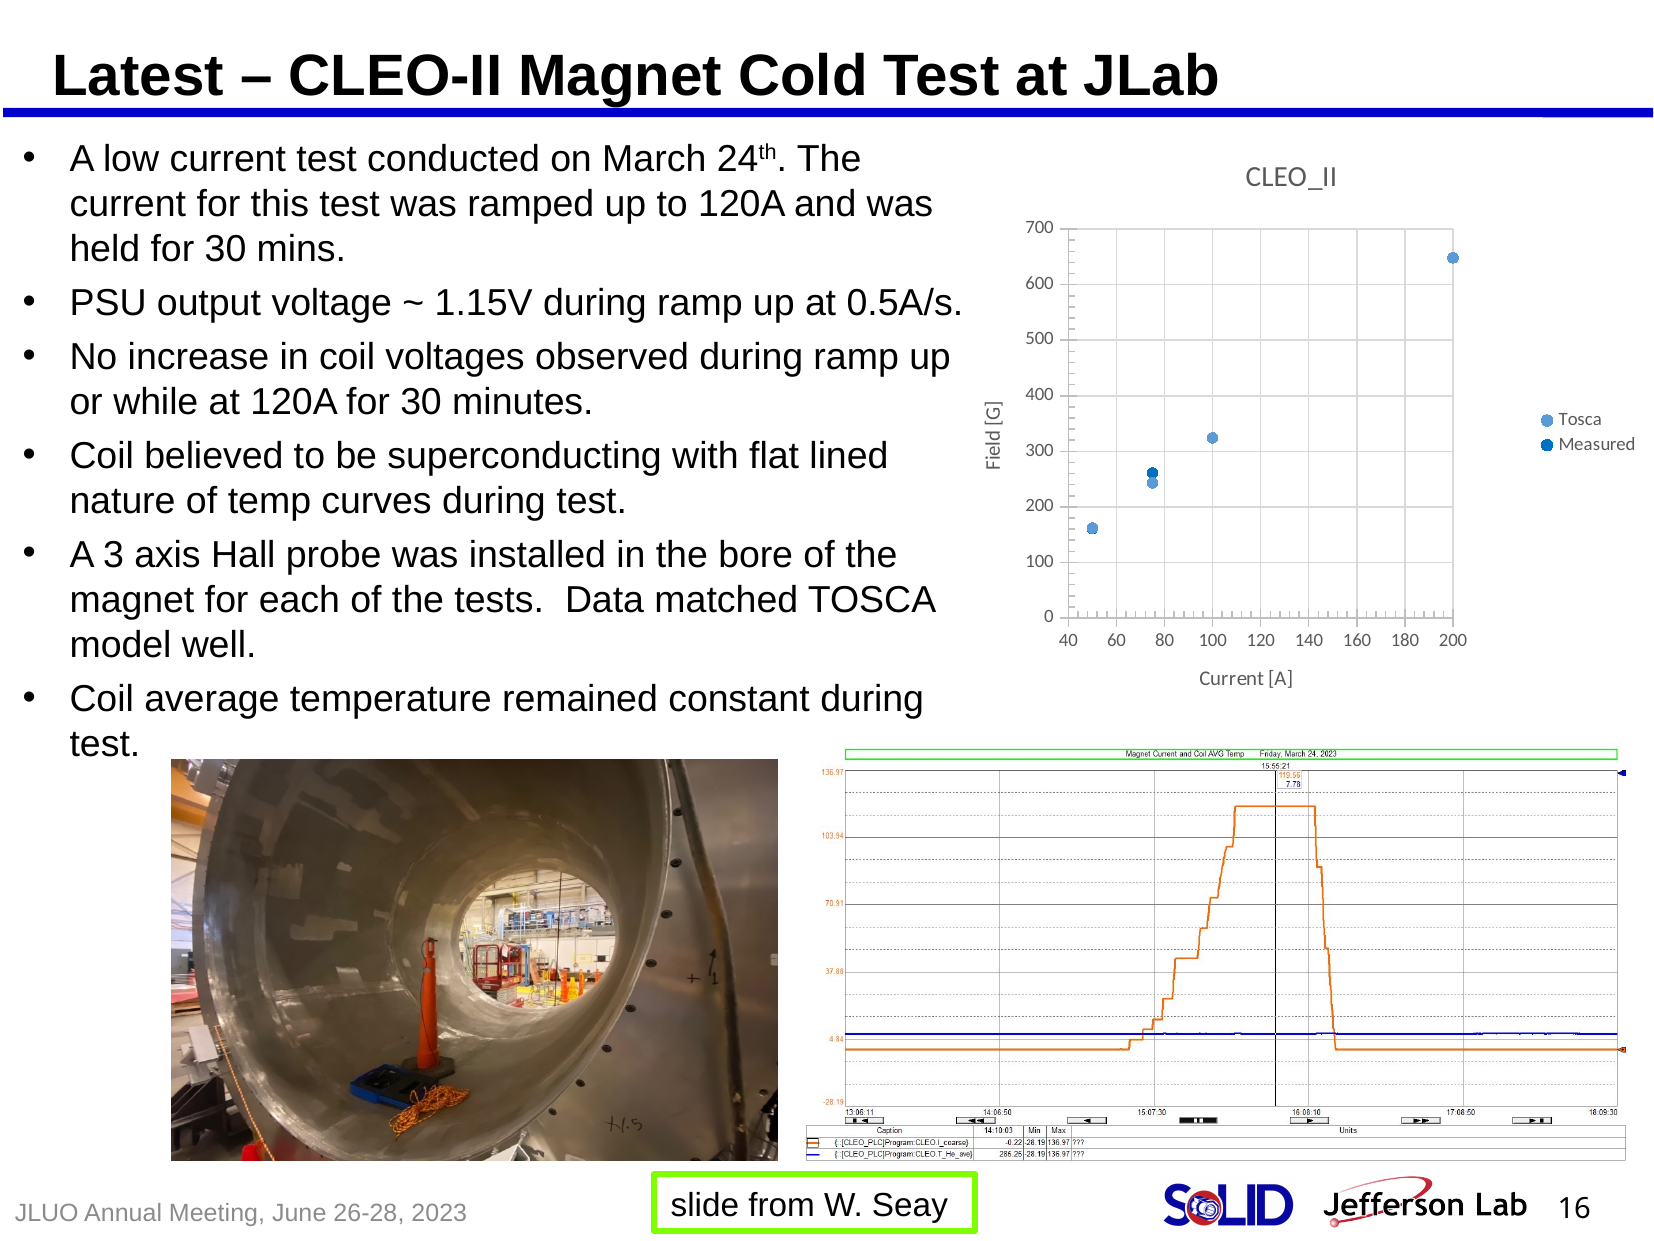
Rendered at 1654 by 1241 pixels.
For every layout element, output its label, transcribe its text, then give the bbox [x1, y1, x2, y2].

picture [1321, 1168, 1540, 1239]
picture [1160, 1175, 1296, 1234]
text_box slide from W. Seay [654, 1174, 975, 1232]
text_box A low current test conducted on March 24th. The current for this test was ramped up to 120A and was held for 30 mins. PSU output voltage ~ 1.15V during ramp up at 0.5A/s. No increase in coil voltages observed during ramp up or while at 120A for 30 minutes. Coil believed to be superconducting with flat lined nature of temp curves during test. A 3 axis Hall probe was installed in the bore of the magnet for each of the tests. Data matched TOSCA model well. Coil average temperature remained constant during test. [7, 126, 995, 772]
text_box Latest – CLEO-II Magnet Cold Test at JLab [37, 29, 1613, 104]
picture [171, 772, 778, 1161]
chart [995, 135, 1654, 731]
picture [779, 733, 1642, 1165]
